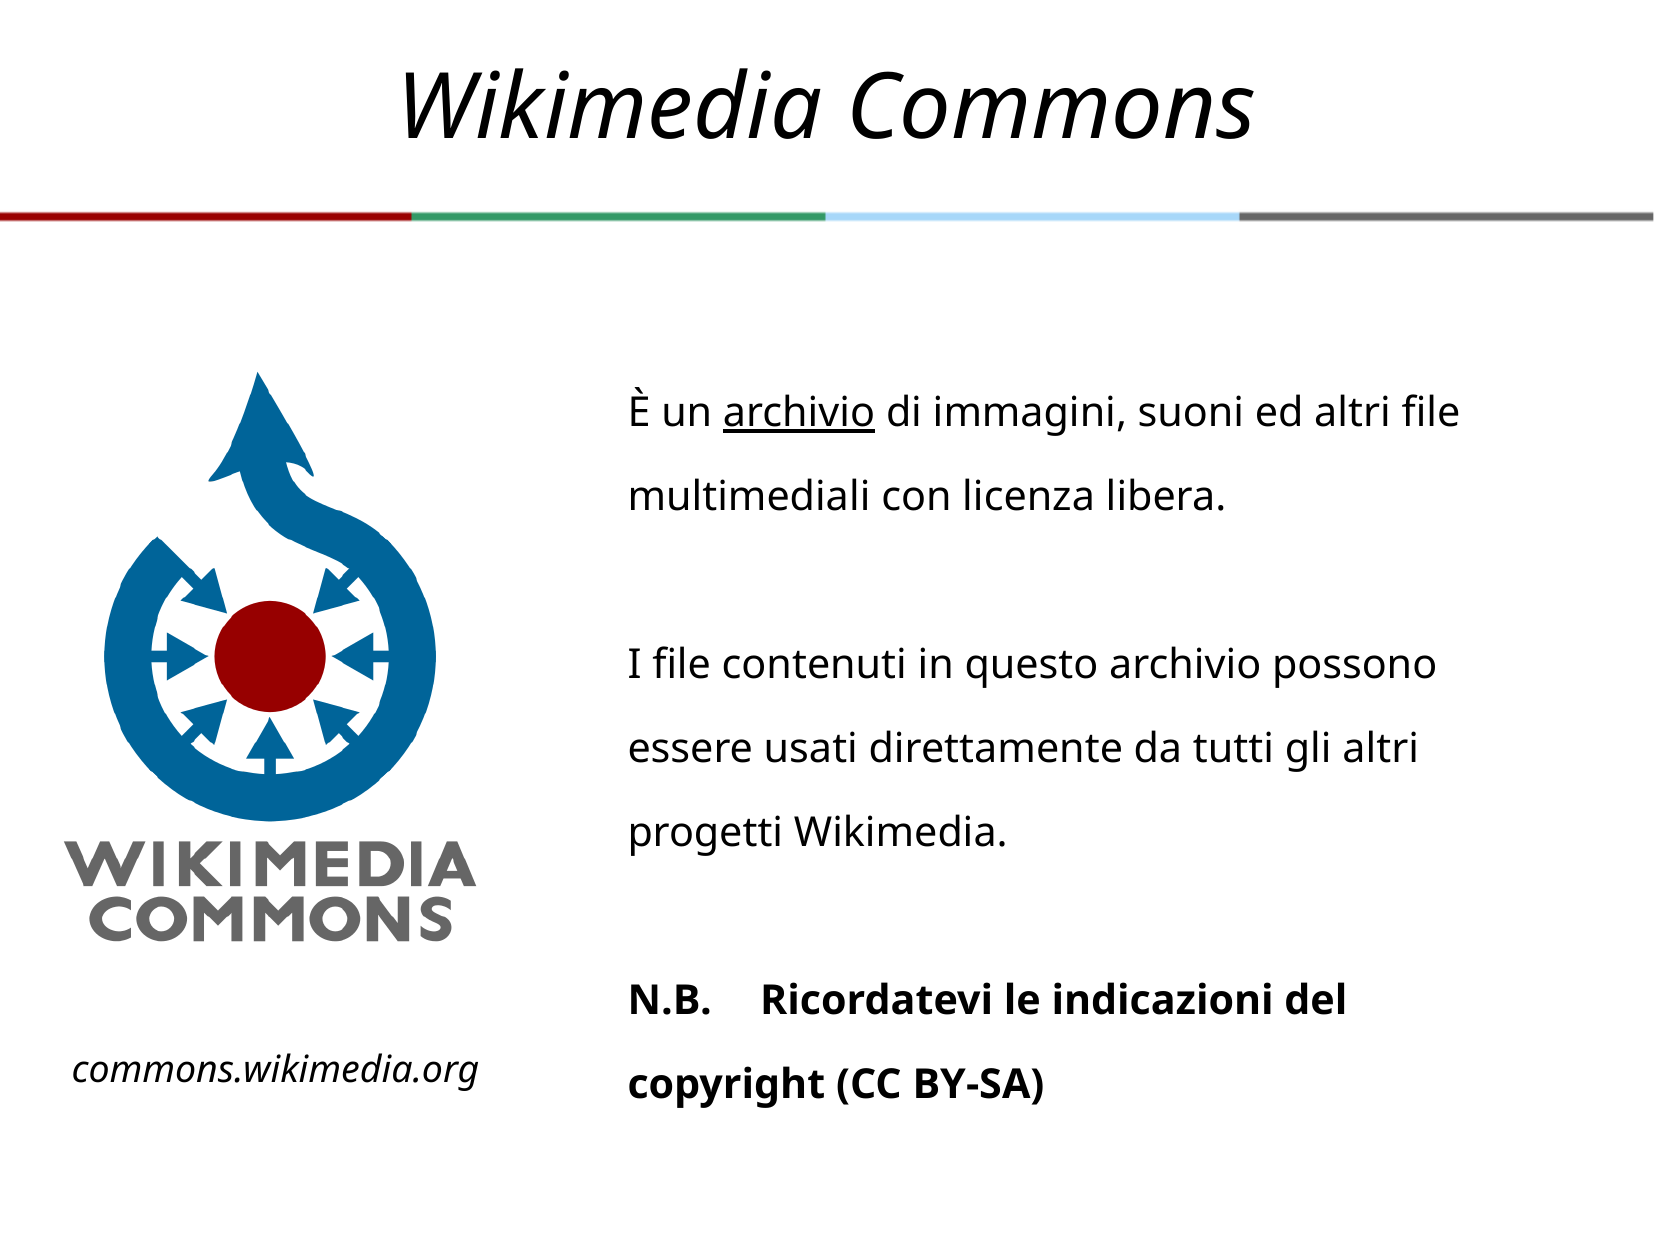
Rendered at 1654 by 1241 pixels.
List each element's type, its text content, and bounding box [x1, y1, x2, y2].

title Wikimedia Commons [82, 0, 1571, 200]
list È un archivio di immagini, suoni ed altri file multimediali con licenza libera. I file contenuti in questo archivio possono essere usati direttamente da tutti gli altri progetti Wikimedia. N.B. Ricordatevi le indicazioni del copyright (CC BY-SA) [627, 354, 1536, 1123]
text_box commons.wikimedia.org [8, 1035, 544, 1097]
picture [47, 366, 491, 946]
picture [0, 200, 1654, 235]
